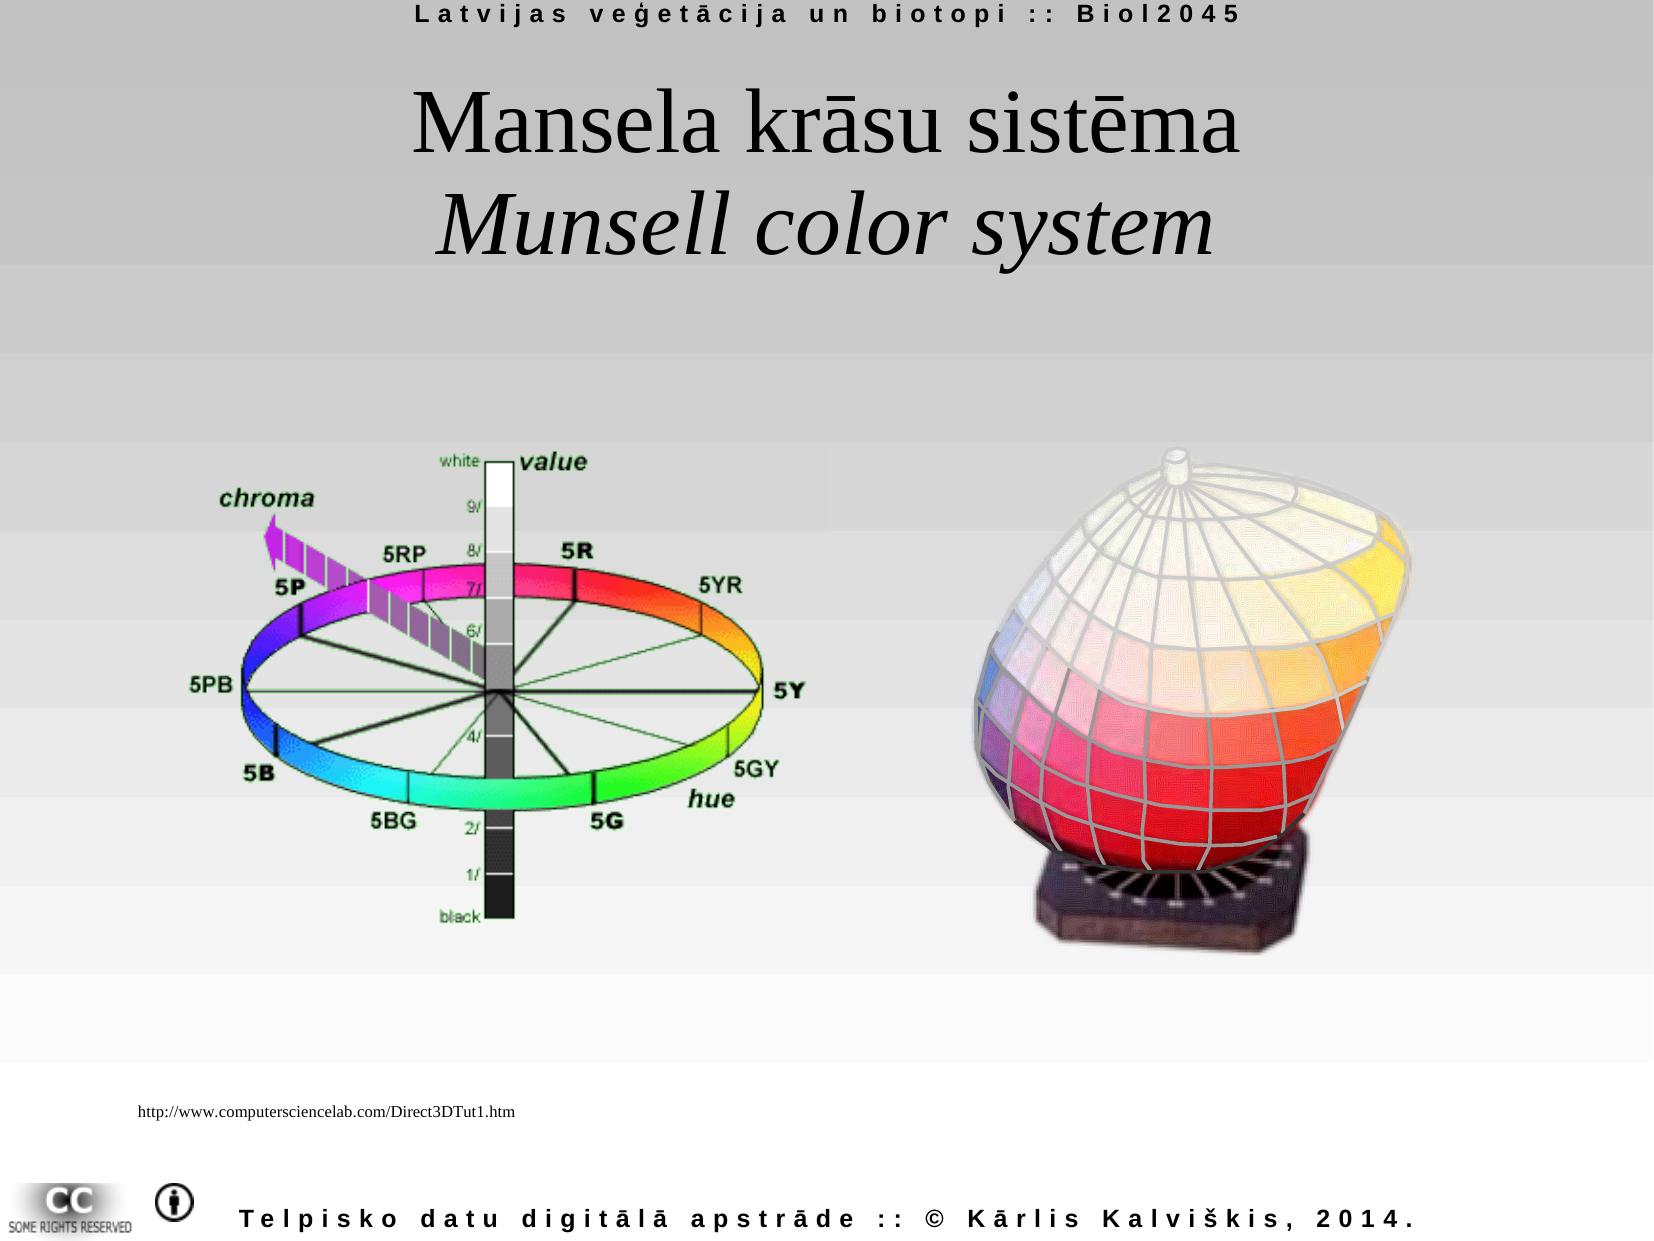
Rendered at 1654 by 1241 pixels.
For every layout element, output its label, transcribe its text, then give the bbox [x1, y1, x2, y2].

title Mansela krāsu sistēma Munsell color system [29, 49, 1625, 296]
picture [0, 0, 1654, 1241]
text_box http://www.computersciencelab.com/Direct3DTut1.htm [140, 1102, 517, 1121]
